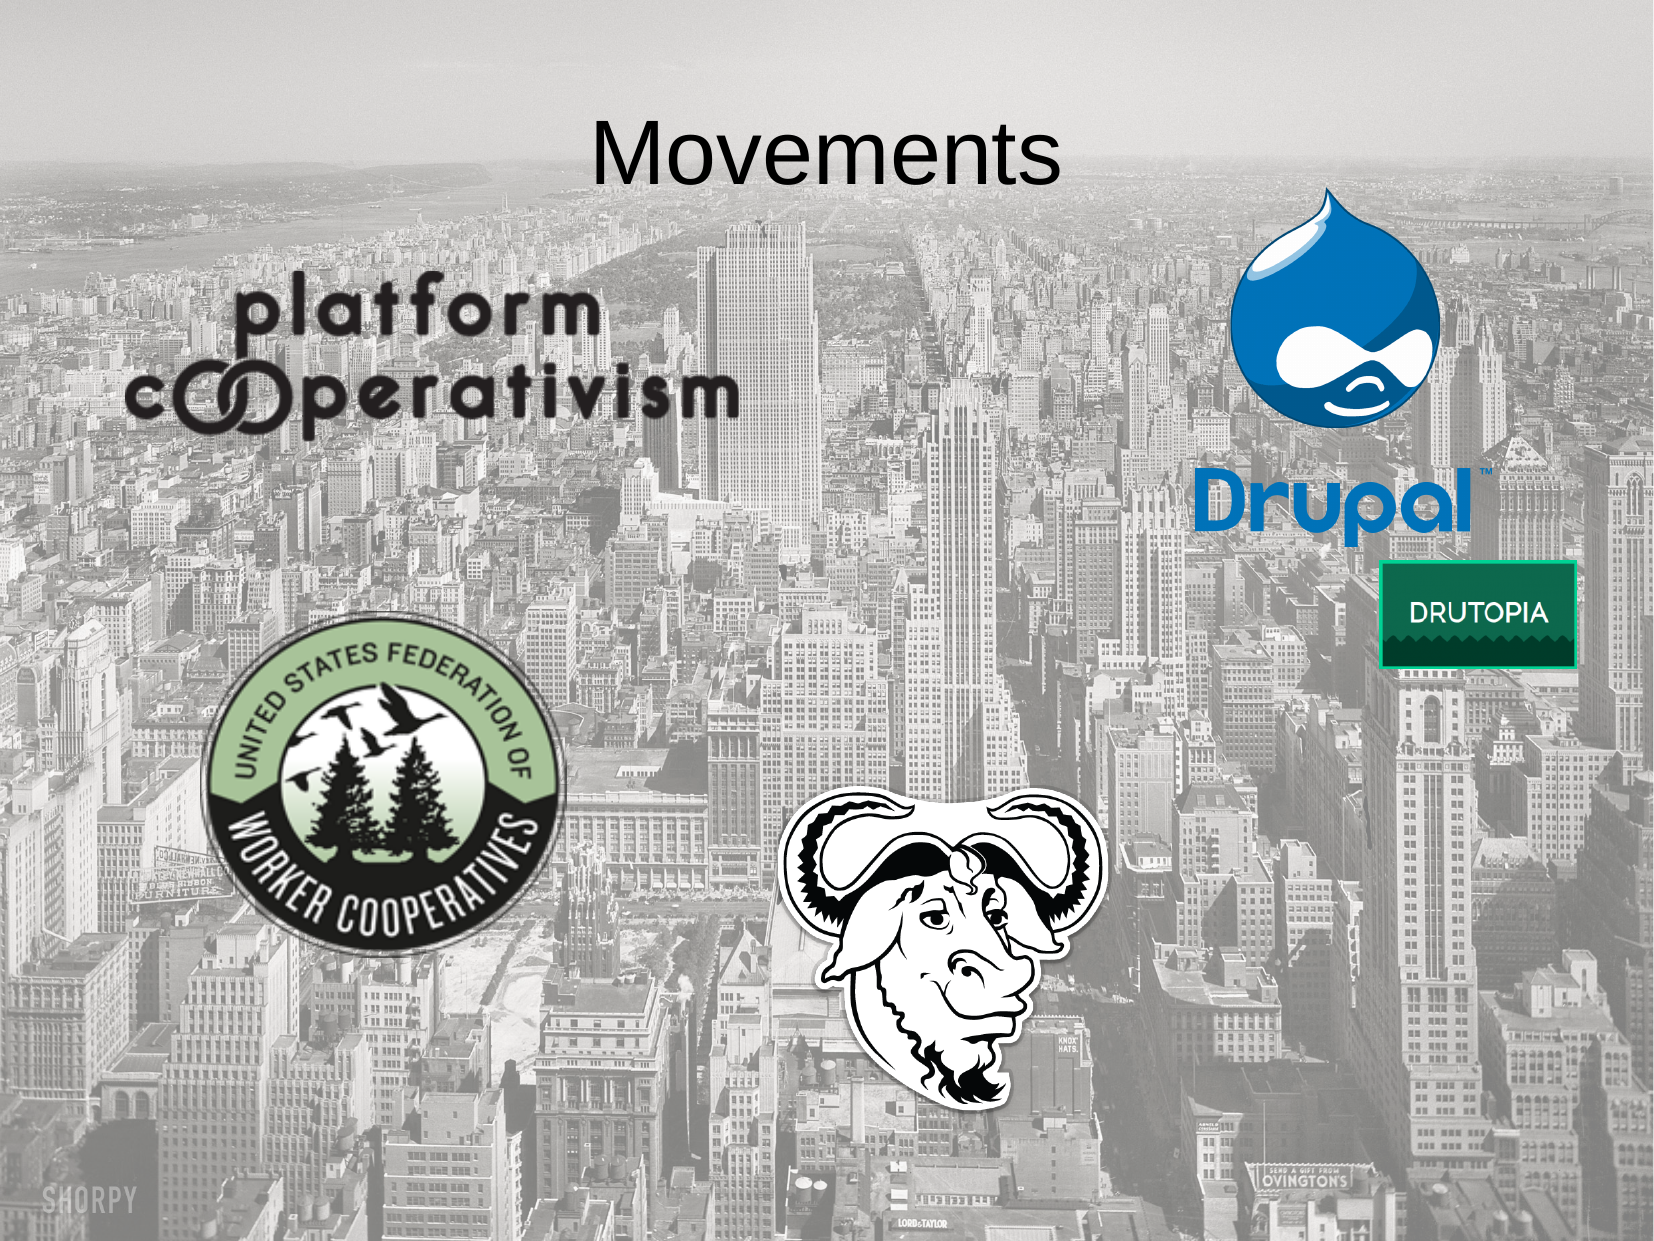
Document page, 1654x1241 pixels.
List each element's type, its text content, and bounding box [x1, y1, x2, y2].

title Movements [82, 49, 1571, 257]
picture [0, 0, 1654, 1241]
